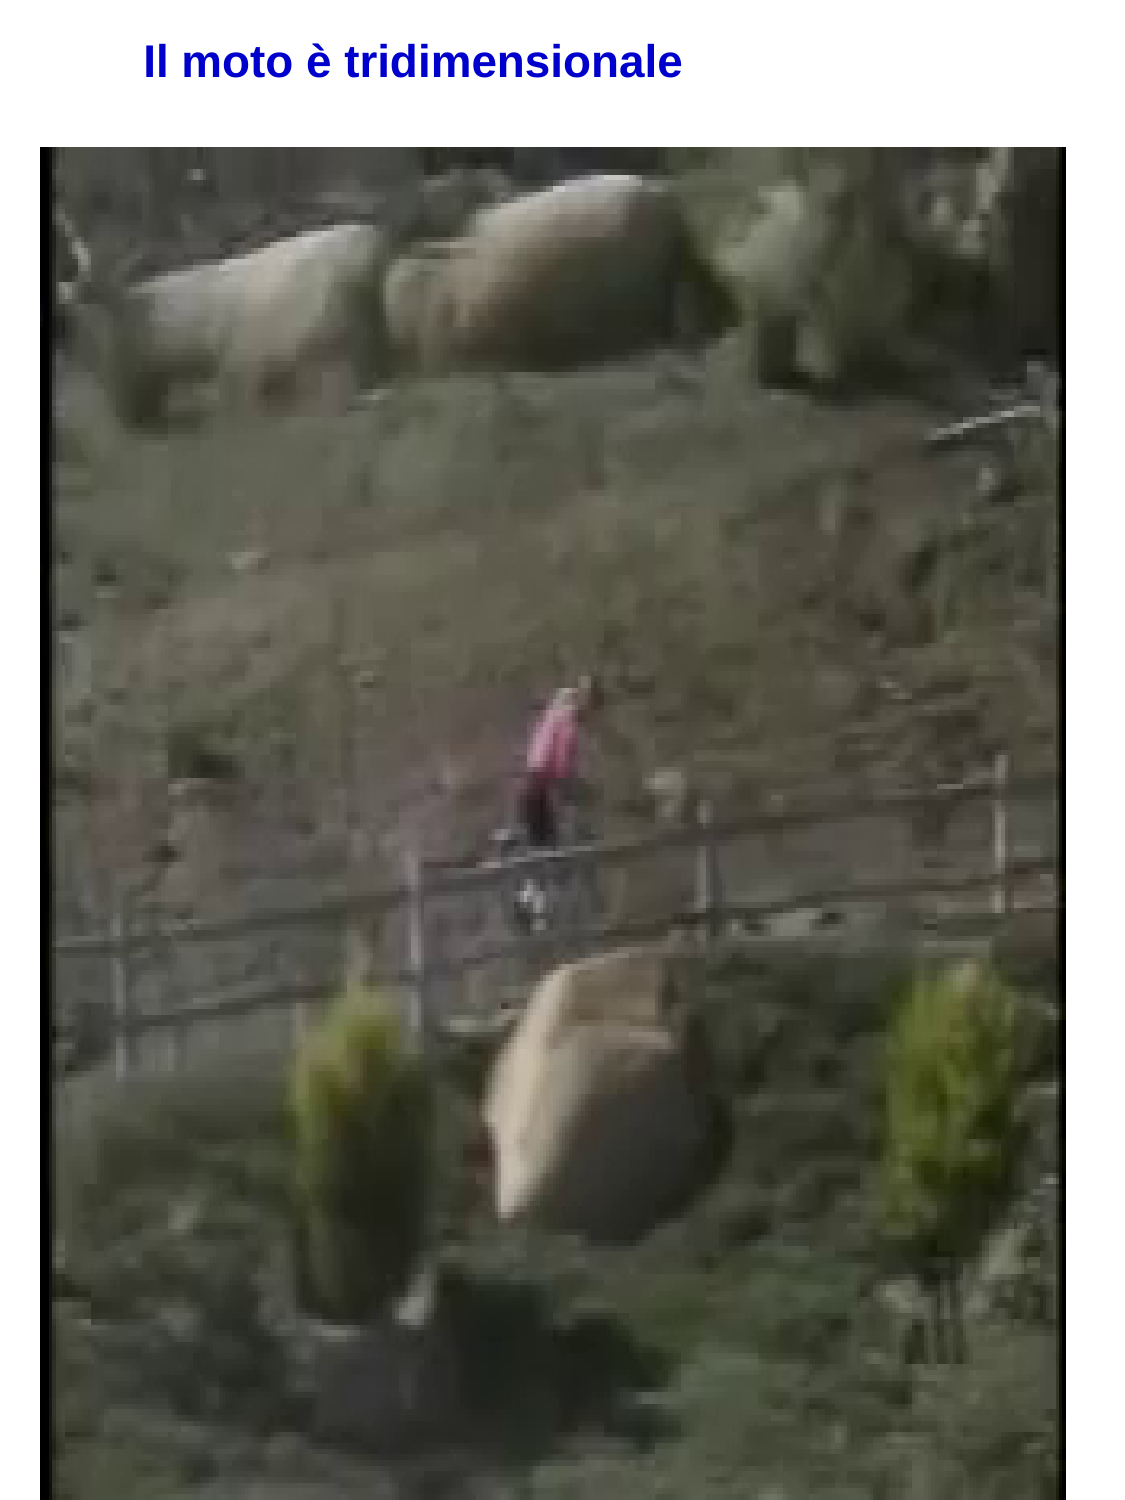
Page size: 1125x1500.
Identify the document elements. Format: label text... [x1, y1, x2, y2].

text_box Il moto è tridimensionale [128, 28, 828, 109]
text_box [40, 146, 1067, 1500]
